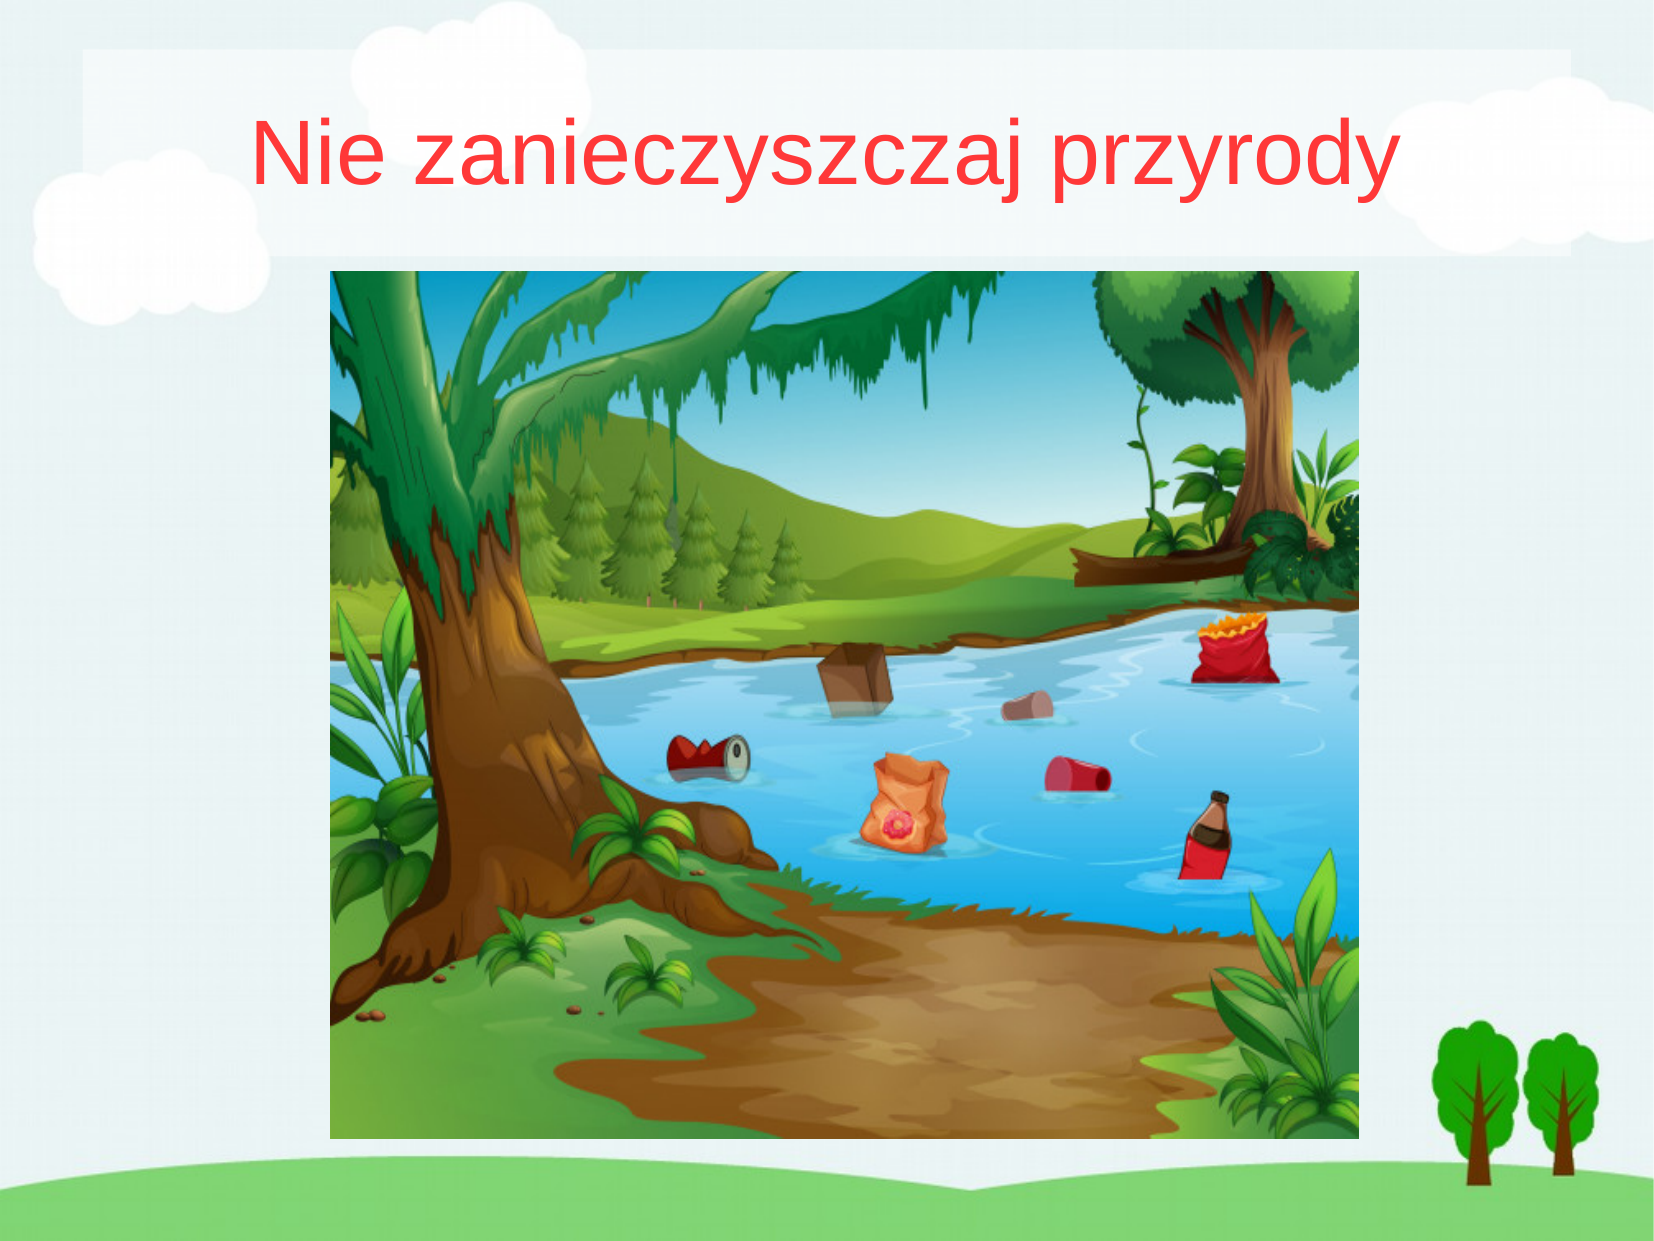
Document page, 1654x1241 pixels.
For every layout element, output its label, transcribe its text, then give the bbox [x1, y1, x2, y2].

picture [0, 0, 1654, 1241]
title Nie zanieczyszczaj przyrody [82, 49, 1571, 257]
